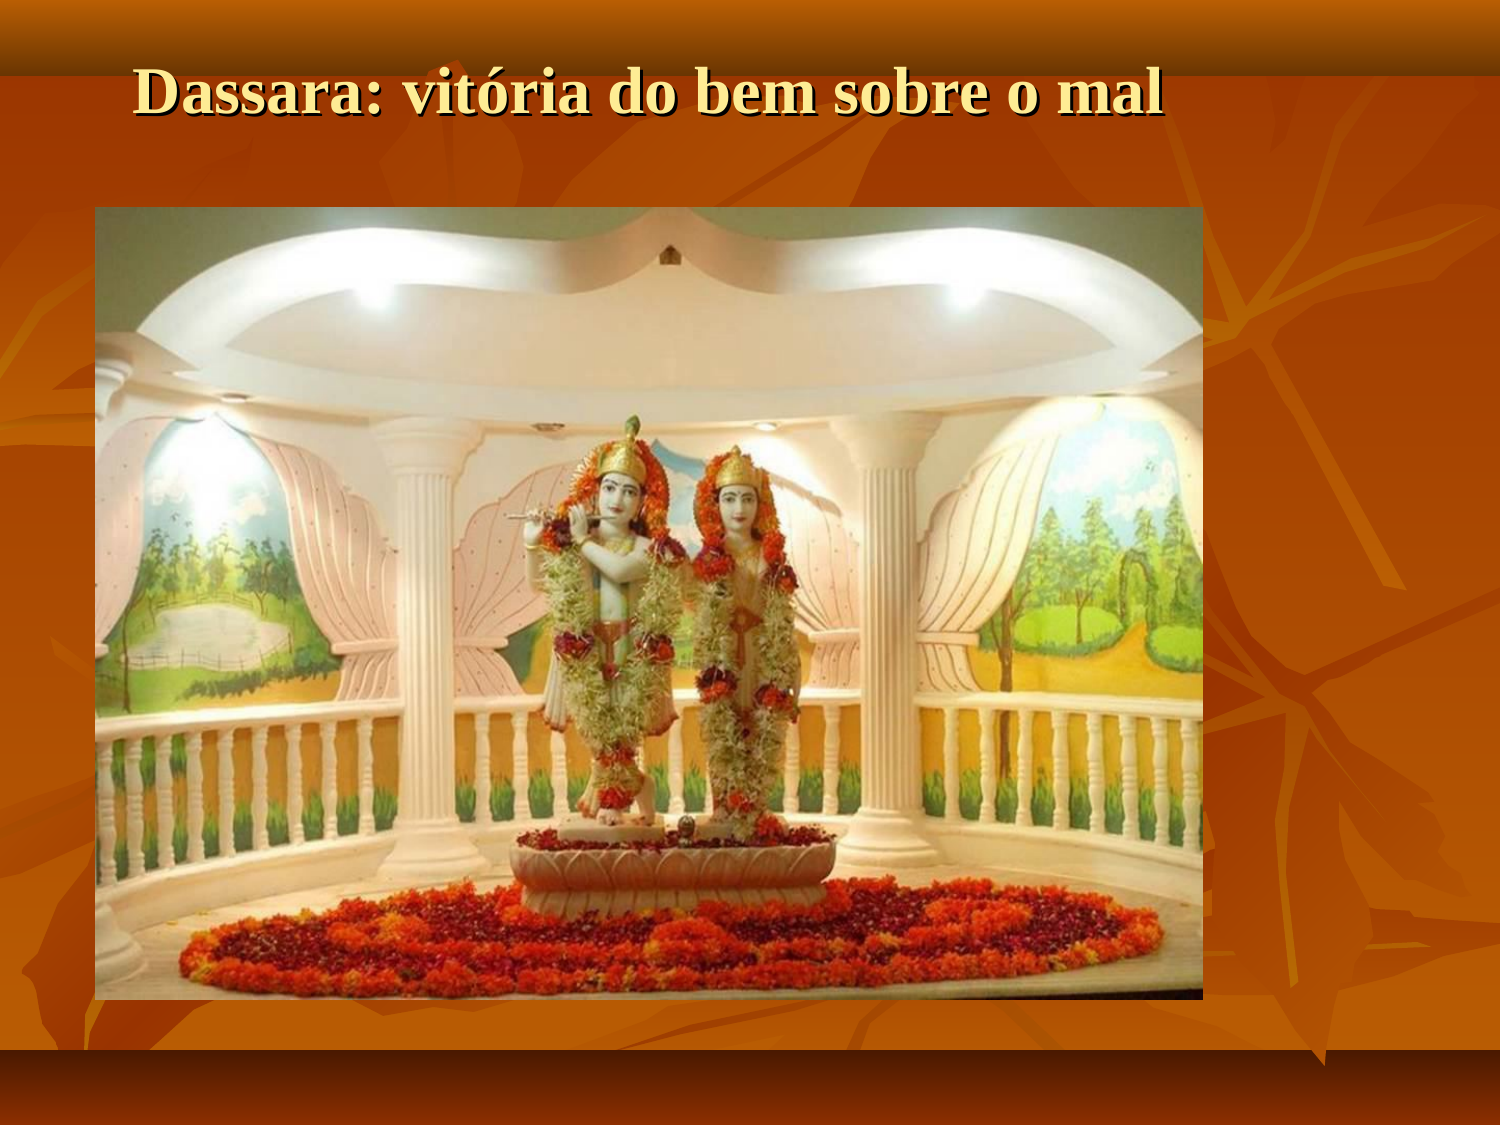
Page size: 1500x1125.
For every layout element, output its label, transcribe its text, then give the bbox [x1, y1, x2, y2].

title Dassara: vitória do bem sobre o mal [35, 37, 1263, 138]
text_box [95, 208, 1203, 1001]
